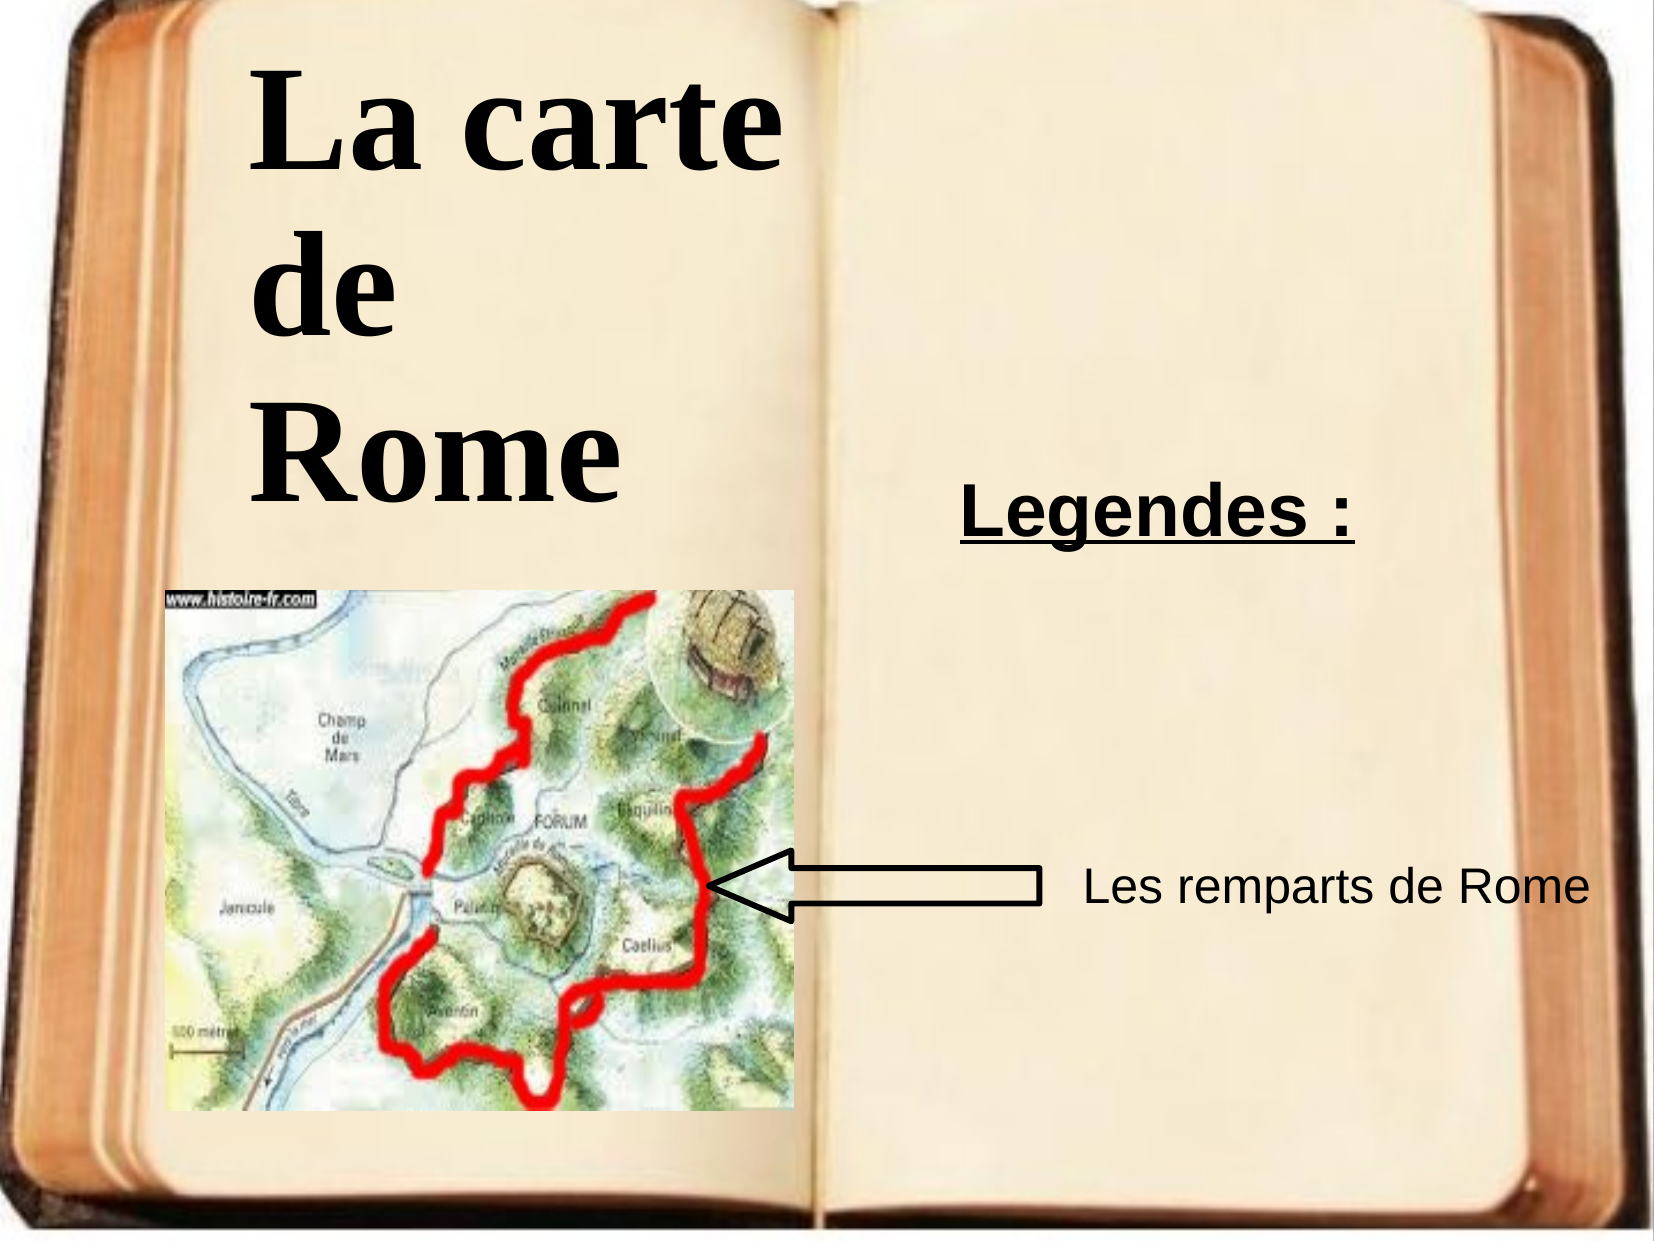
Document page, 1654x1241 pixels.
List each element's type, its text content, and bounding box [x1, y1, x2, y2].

text_box Legendes : [944, 460, 1382, 560]
text_box Les remparts de Rome [1067, 850, 1607, 922]
picture [0, 0, 1654, 1241]
title La carte de Rome [248, 35, 1654, 535]
